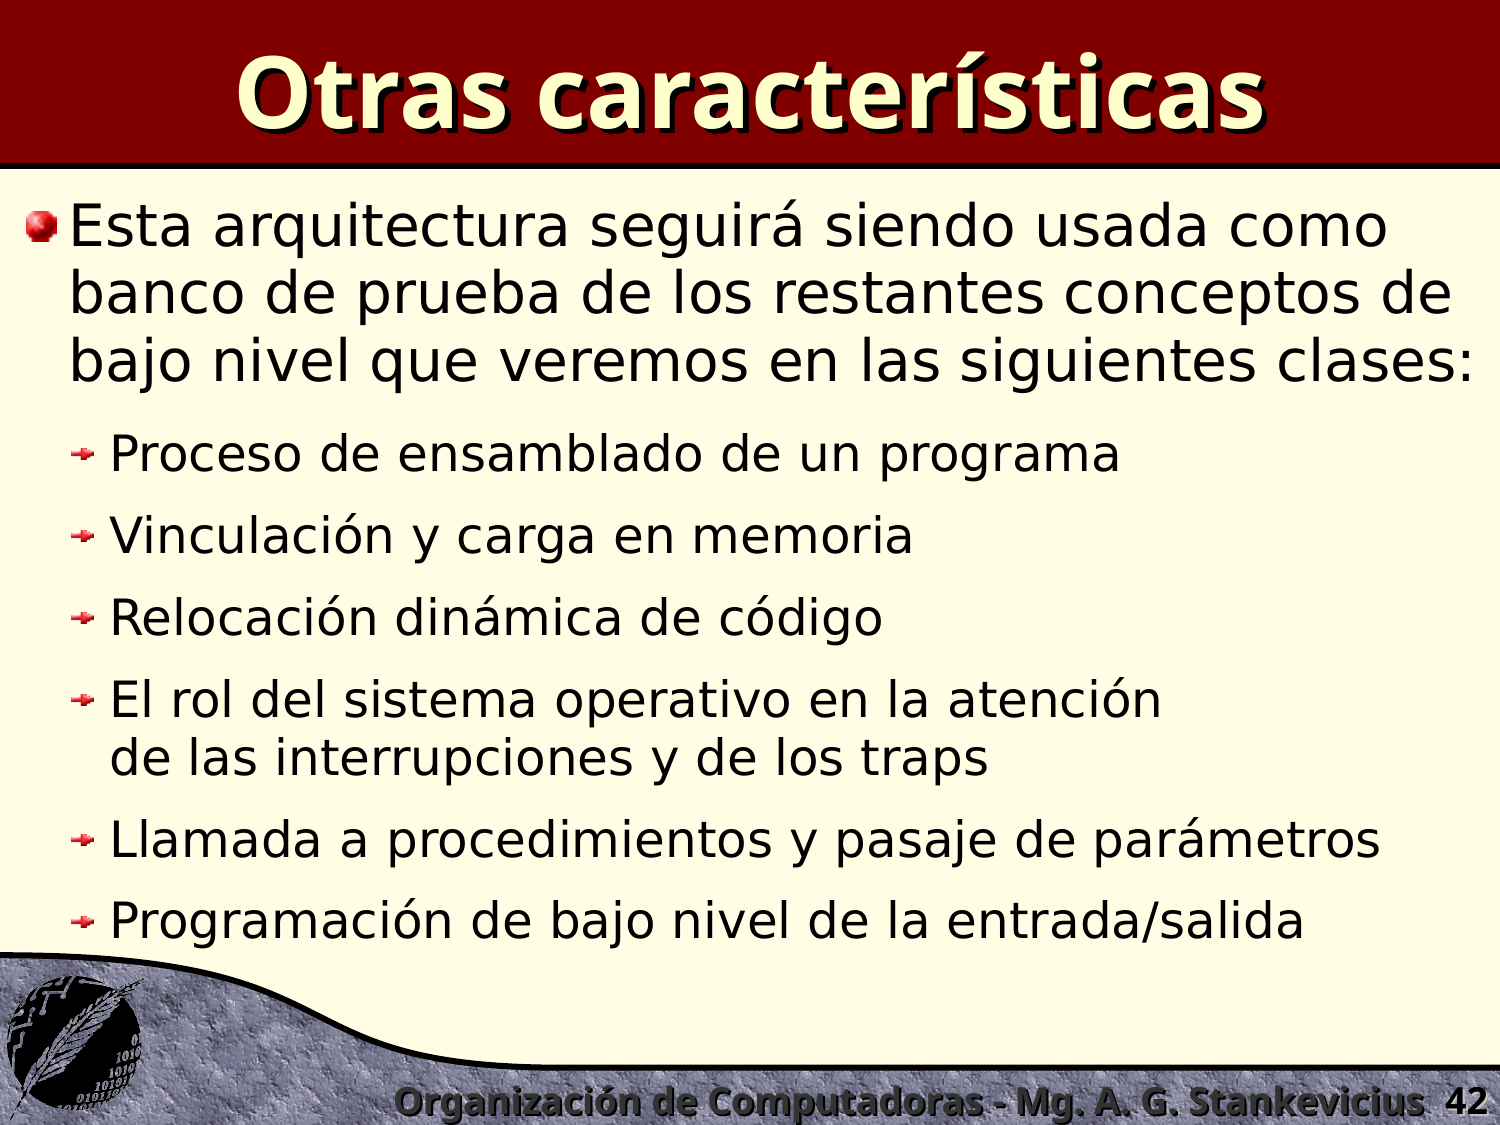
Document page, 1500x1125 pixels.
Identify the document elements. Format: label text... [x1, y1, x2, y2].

picture [802, 1100, 806, 1110]
picture [0, 959, 1500, 1125]
title Otras características [15, 5, 1485, 160]
list Esta arquitectura seguirá siendo usada como banco de prueba de los restantes conceptos de bajo nivel que veremos en las siguientes clases: Proceso de ensamblado de un programa Vinculación y carga en memoria Relocación dinámica de código El rol del sistema operativo en la atención de las interrupciones y de los traps Llamada a procedimientos y pasaje de parámetros Programación de bajo nivel de la entrada/salida [11, 192, 1486, 951]
picture [448, 1100, 455, 1110]
picture [1058, 1100, 1065, 1110]
